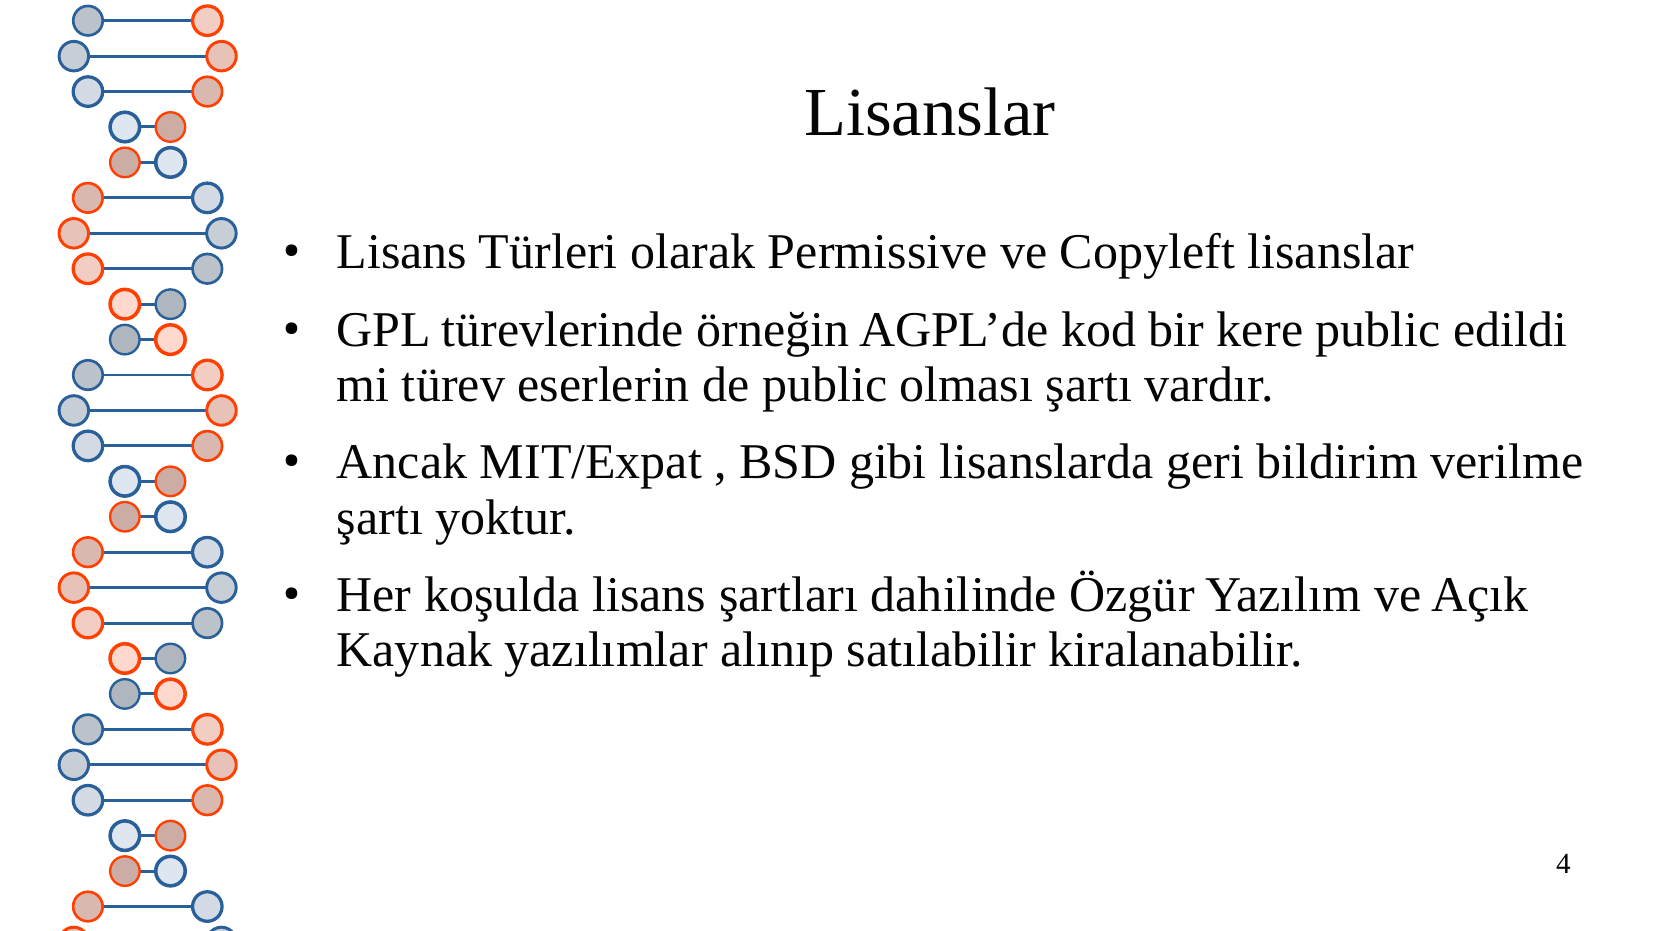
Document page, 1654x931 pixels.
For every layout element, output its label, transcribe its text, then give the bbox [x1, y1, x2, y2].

list Lisans Türleri olarak Permissive ve Copyleft lisanslar GPL türevlerinde örneğin AGPL’de kod bir kere public edildi mi türev eserlerin de public olması şartı vardır. Ancak MIT/Expat , BSD gibi lisanslarda geri bildirim verilme şartı yoktur. Her koşulda lisans şartları dahilinde Özgür Yazılım ve Açık Kaynak yazılımlar alınıp satılabilir kiralanabilir. [265, 224, 1595, 764]
title Lisanslar [265, 35, 1595, 189]
